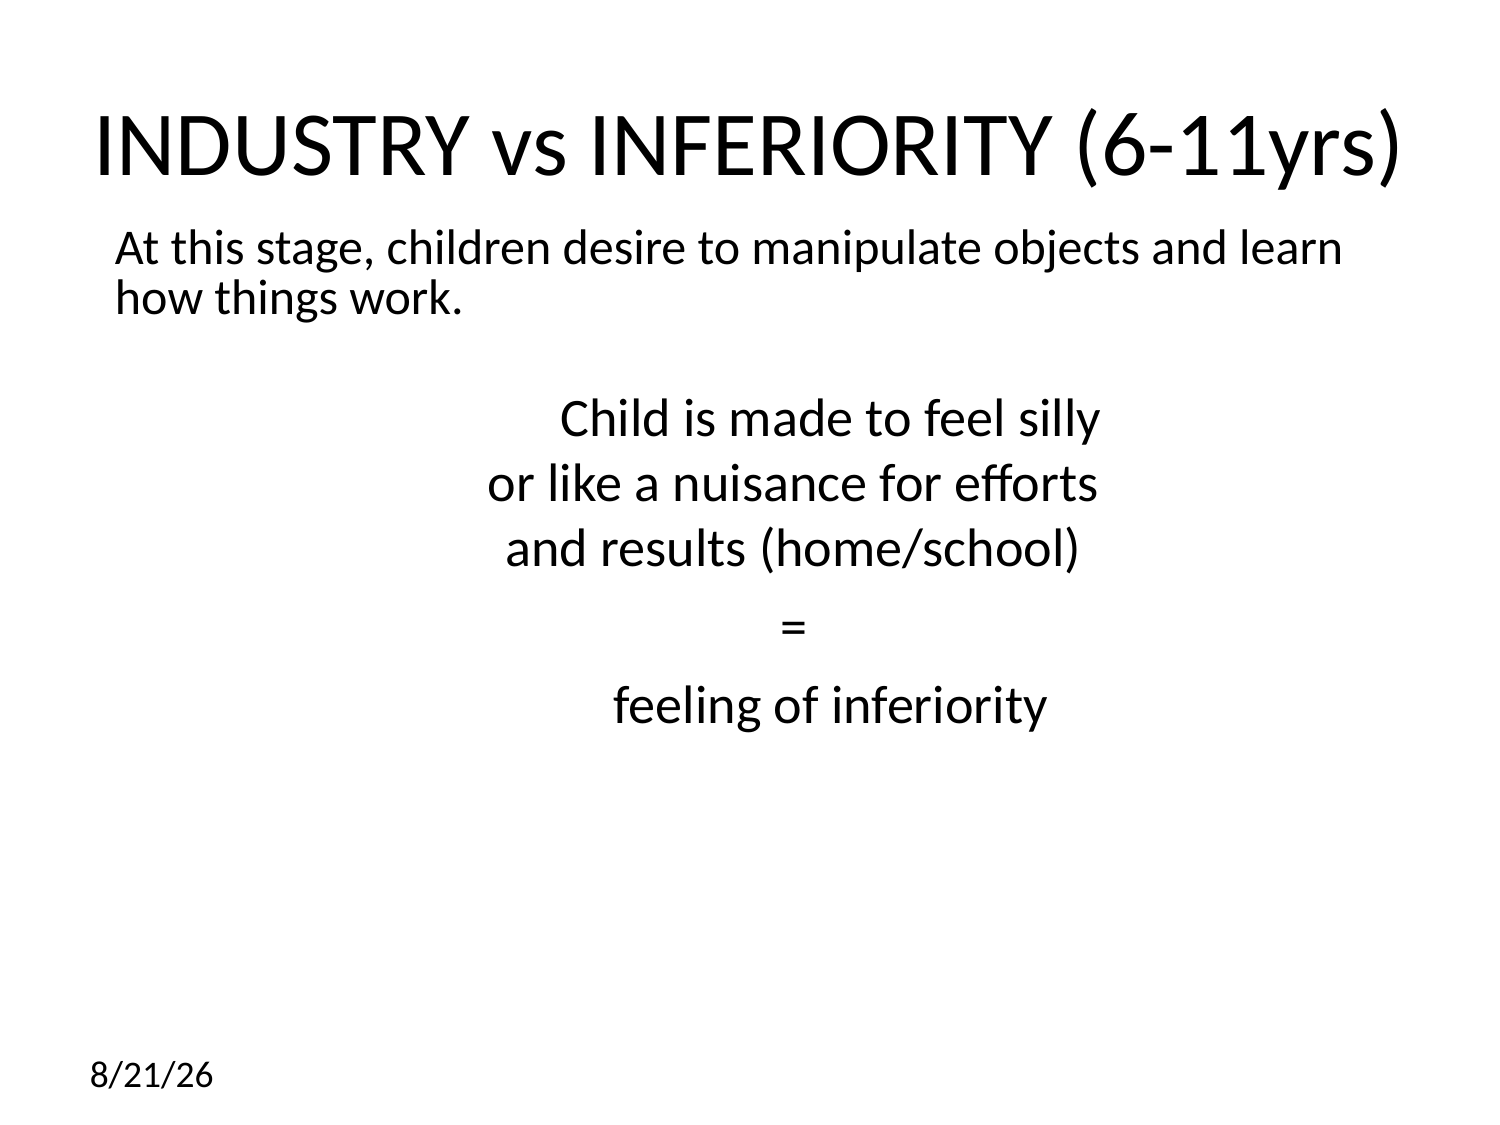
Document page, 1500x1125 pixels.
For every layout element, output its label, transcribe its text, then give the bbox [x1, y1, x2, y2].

list Child is made to feel silly or like a nuisance for efforts and results (home/school) = feeling of inferiority [462, 375, 1126, 931]
text_box At this stage, children desire to manipulate objects and learn how things work. [100, 219, 1371, 357]
text_box 11/5/2020 [75, 1042, 425, 1103]
title INDUSTRY vs INFERIORITY (6-11yrs) [75, 45, 1425, 233]
